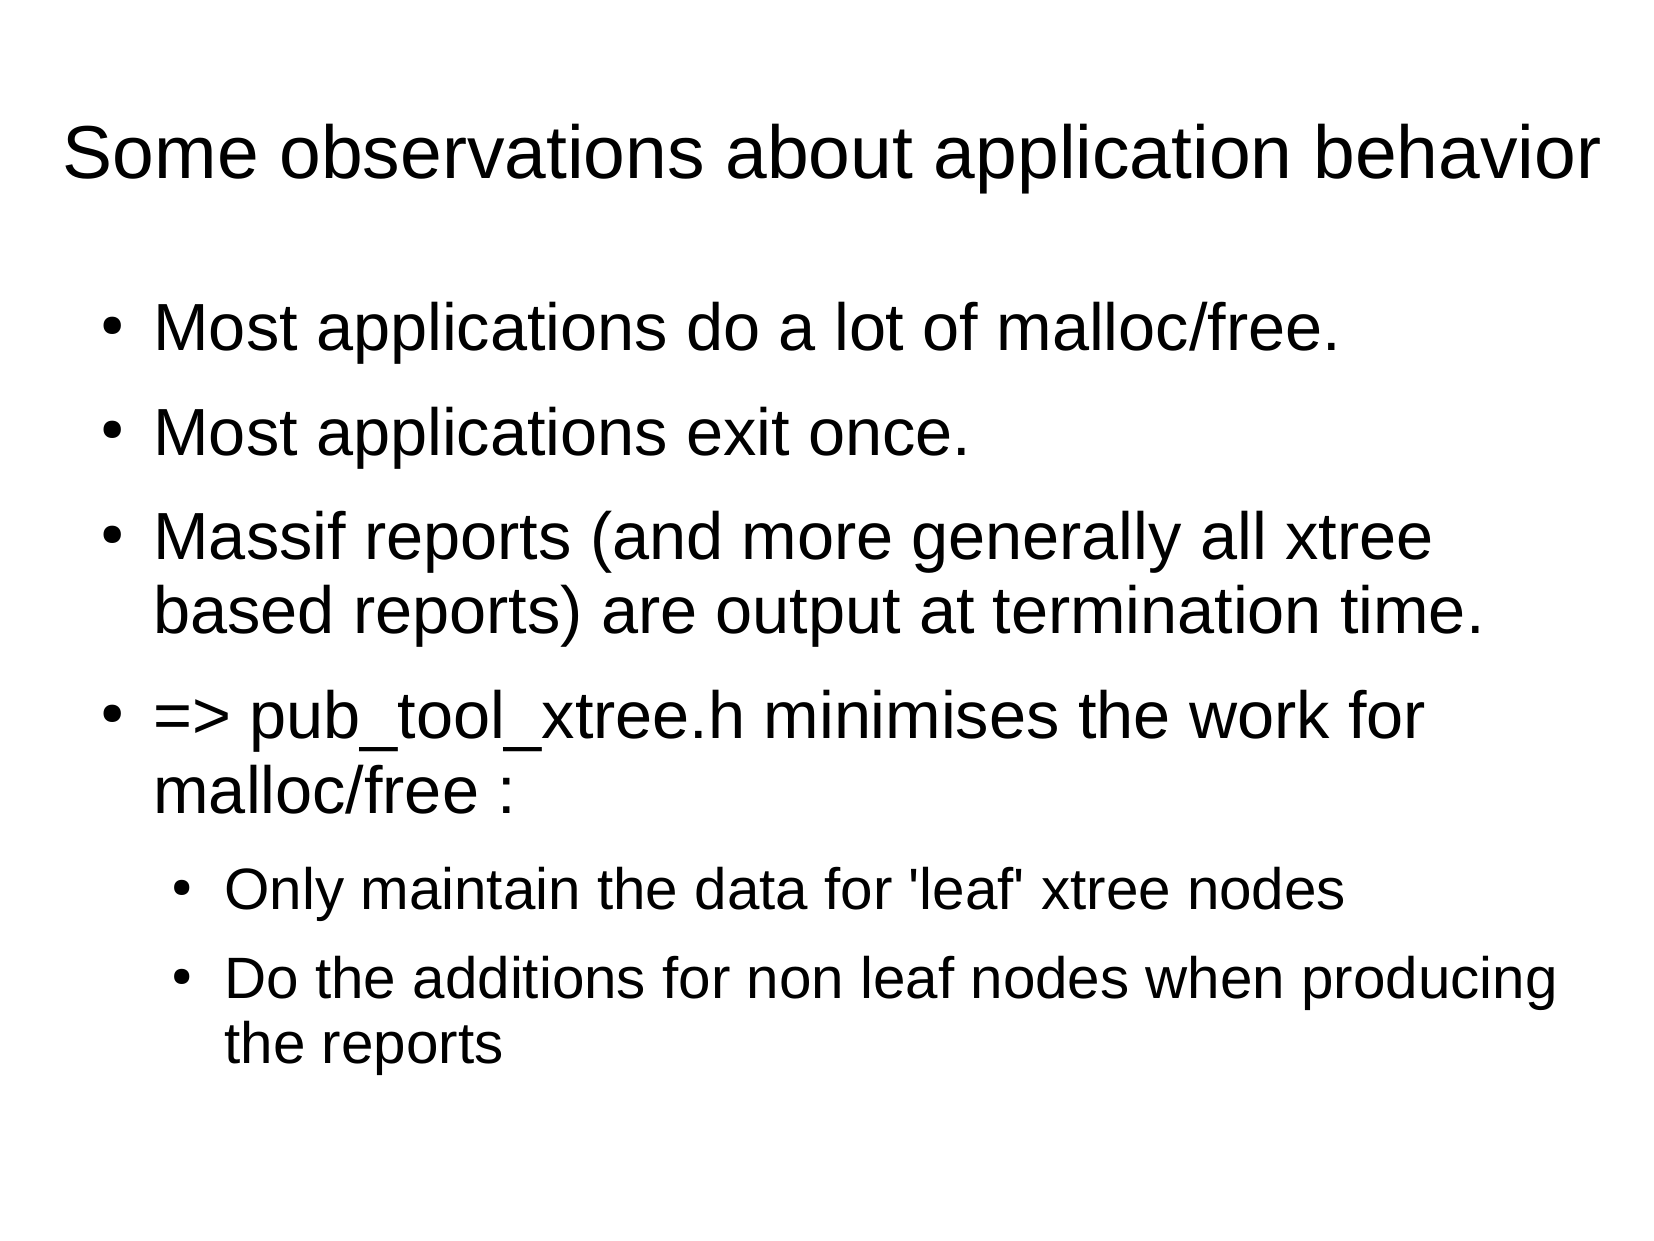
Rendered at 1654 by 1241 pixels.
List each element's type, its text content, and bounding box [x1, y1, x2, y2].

title Some observations about application behavior [30, 49, 1636, 257]
list Most applications do a lot of malloc/free. Most applications exit once. Massif reports (and more generally all xtree based reports) are output at termination time. => pub_tool_xtree.h minimises the work for malloc/free : Only maintain the data for 'leaf' xtree nodes Do the additions for non leaf nodes when producing the reports [82, 290, 1571, 1186]
